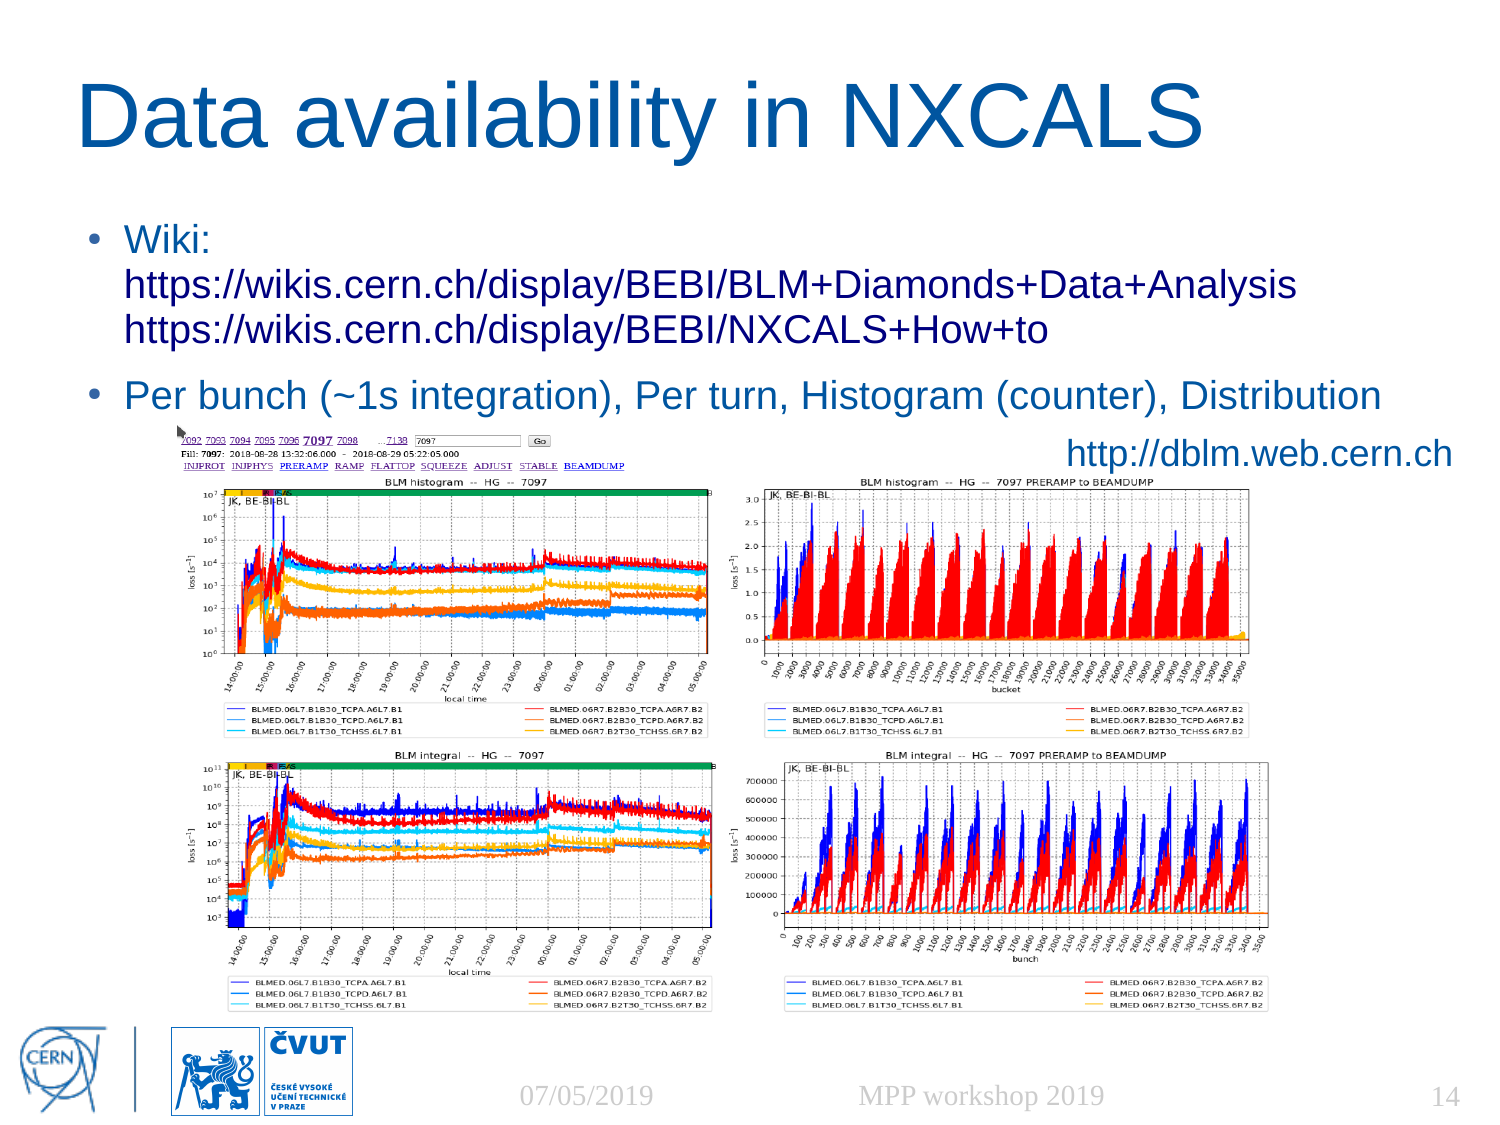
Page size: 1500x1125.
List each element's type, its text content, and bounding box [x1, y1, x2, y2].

list Wiki: https://wikis.cern.ch/display/BEBI/BLM+Diamonds+Data+Analysis https://wikis.cern.ch/display/BEBI/NXCALS+How+to Per bunch (~1s integration), Per turn, Histogram (counter), Distribution [75, 217, 1425, 449]
title Data availability in NXCALS [75, 38, 1425, 193]
picture [177, 425, 1276, 1019]
picture [171, 1027, 353, 1116]
text_box http://dblm.web.cern.ch [1051, 425, 1468, 506]
